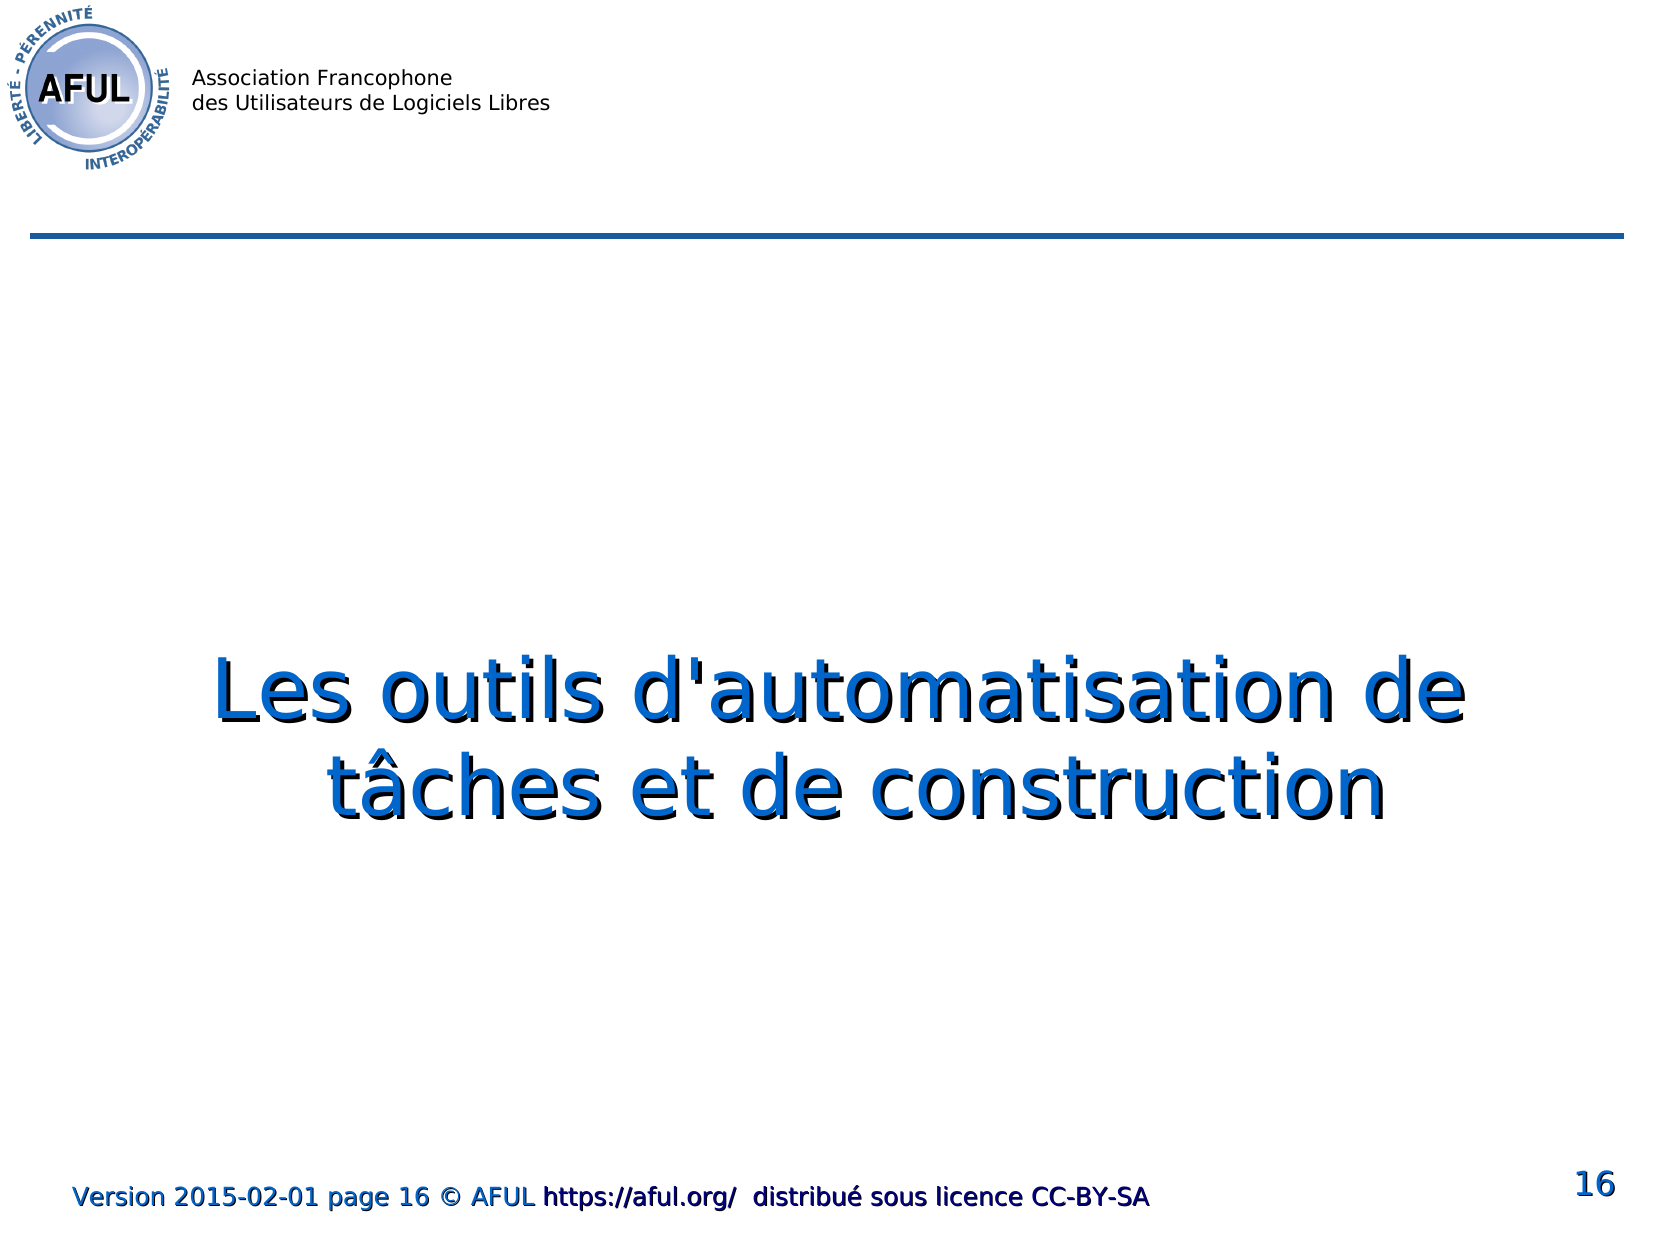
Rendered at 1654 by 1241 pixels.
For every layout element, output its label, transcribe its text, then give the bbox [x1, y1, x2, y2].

picture [0, 0, 178, 178]
subtitle Les outils d'automatisation de tâches et de construction [47, 265, 1595, 1211]
